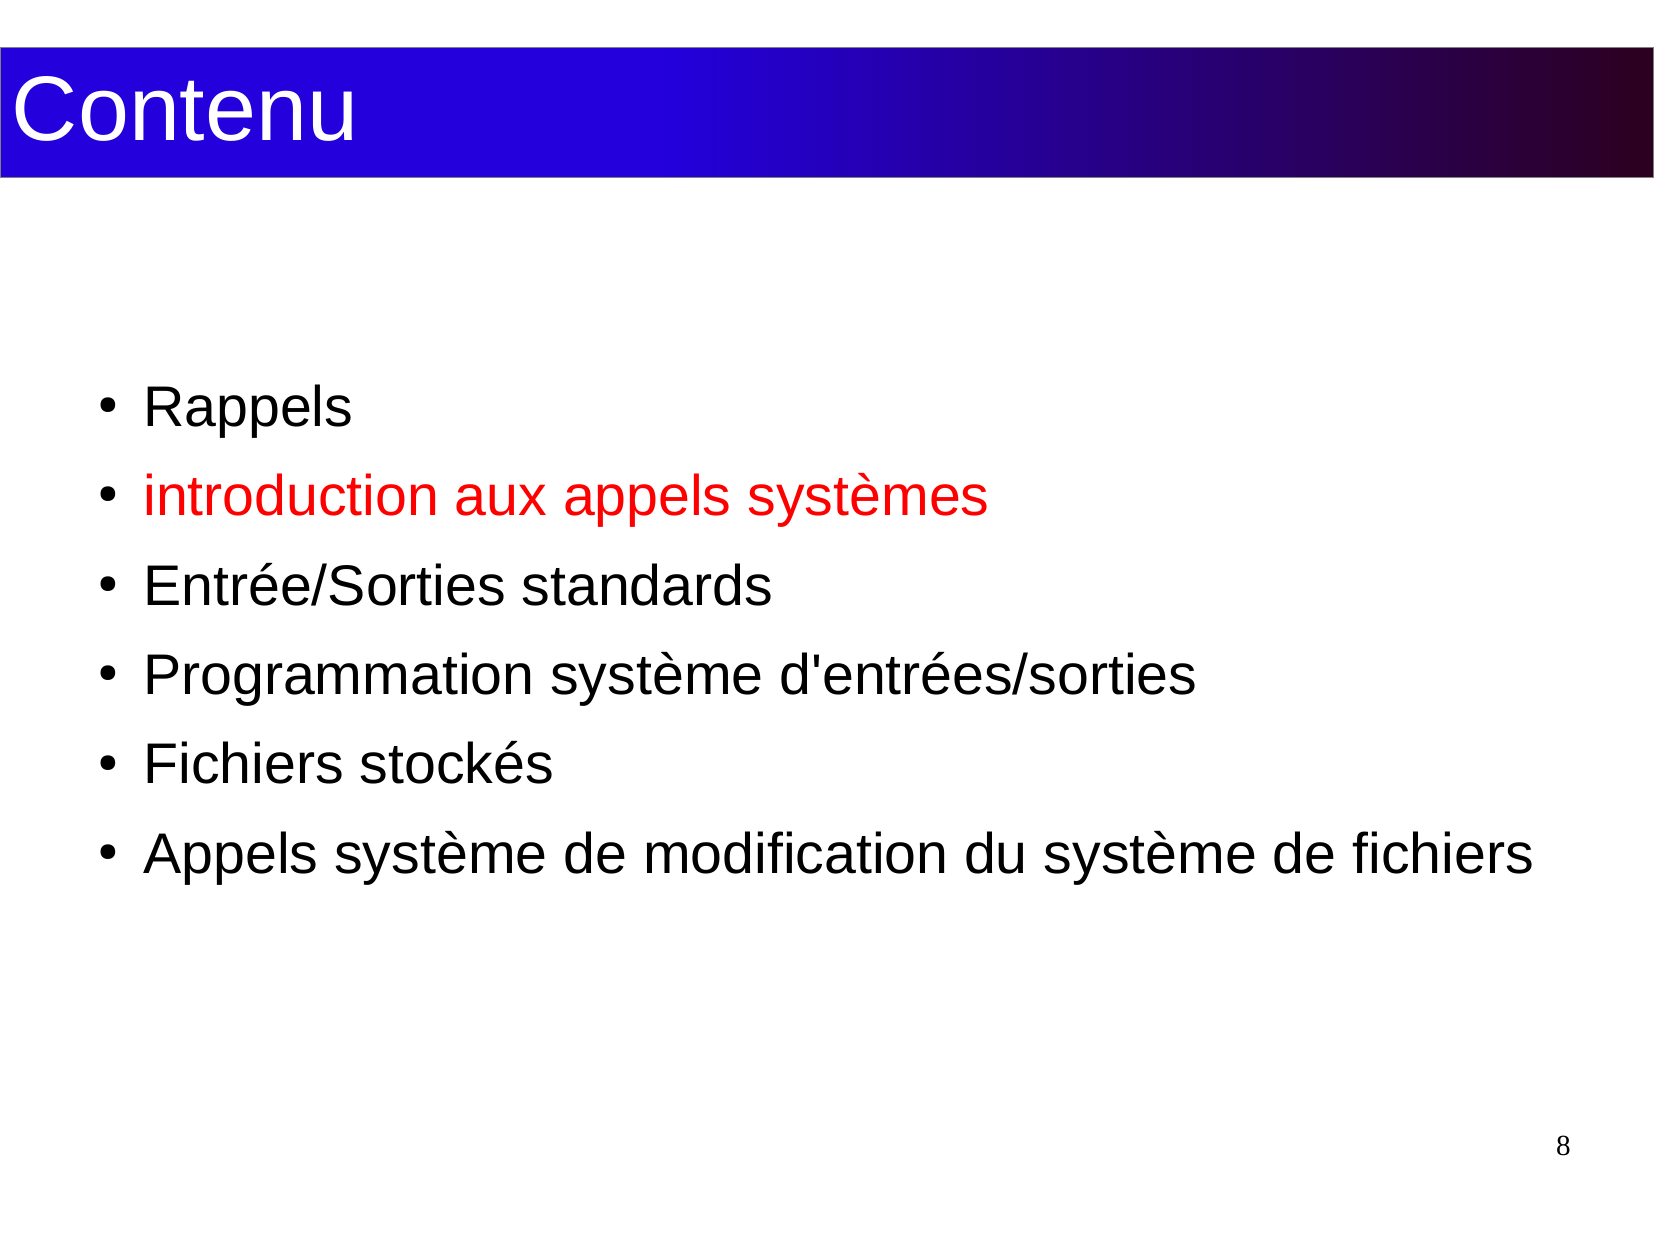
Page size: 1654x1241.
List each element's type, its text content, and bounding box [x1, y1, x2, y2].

list Rappels introduction aux appels systèmes Entrée/Sorties standards Programmation système d'entrées/sorties Fichiers stockés Appels système de modification du système de fichiers [82, 195, 1538, 916]
title Contenu [11, 5, 1642, 213]
